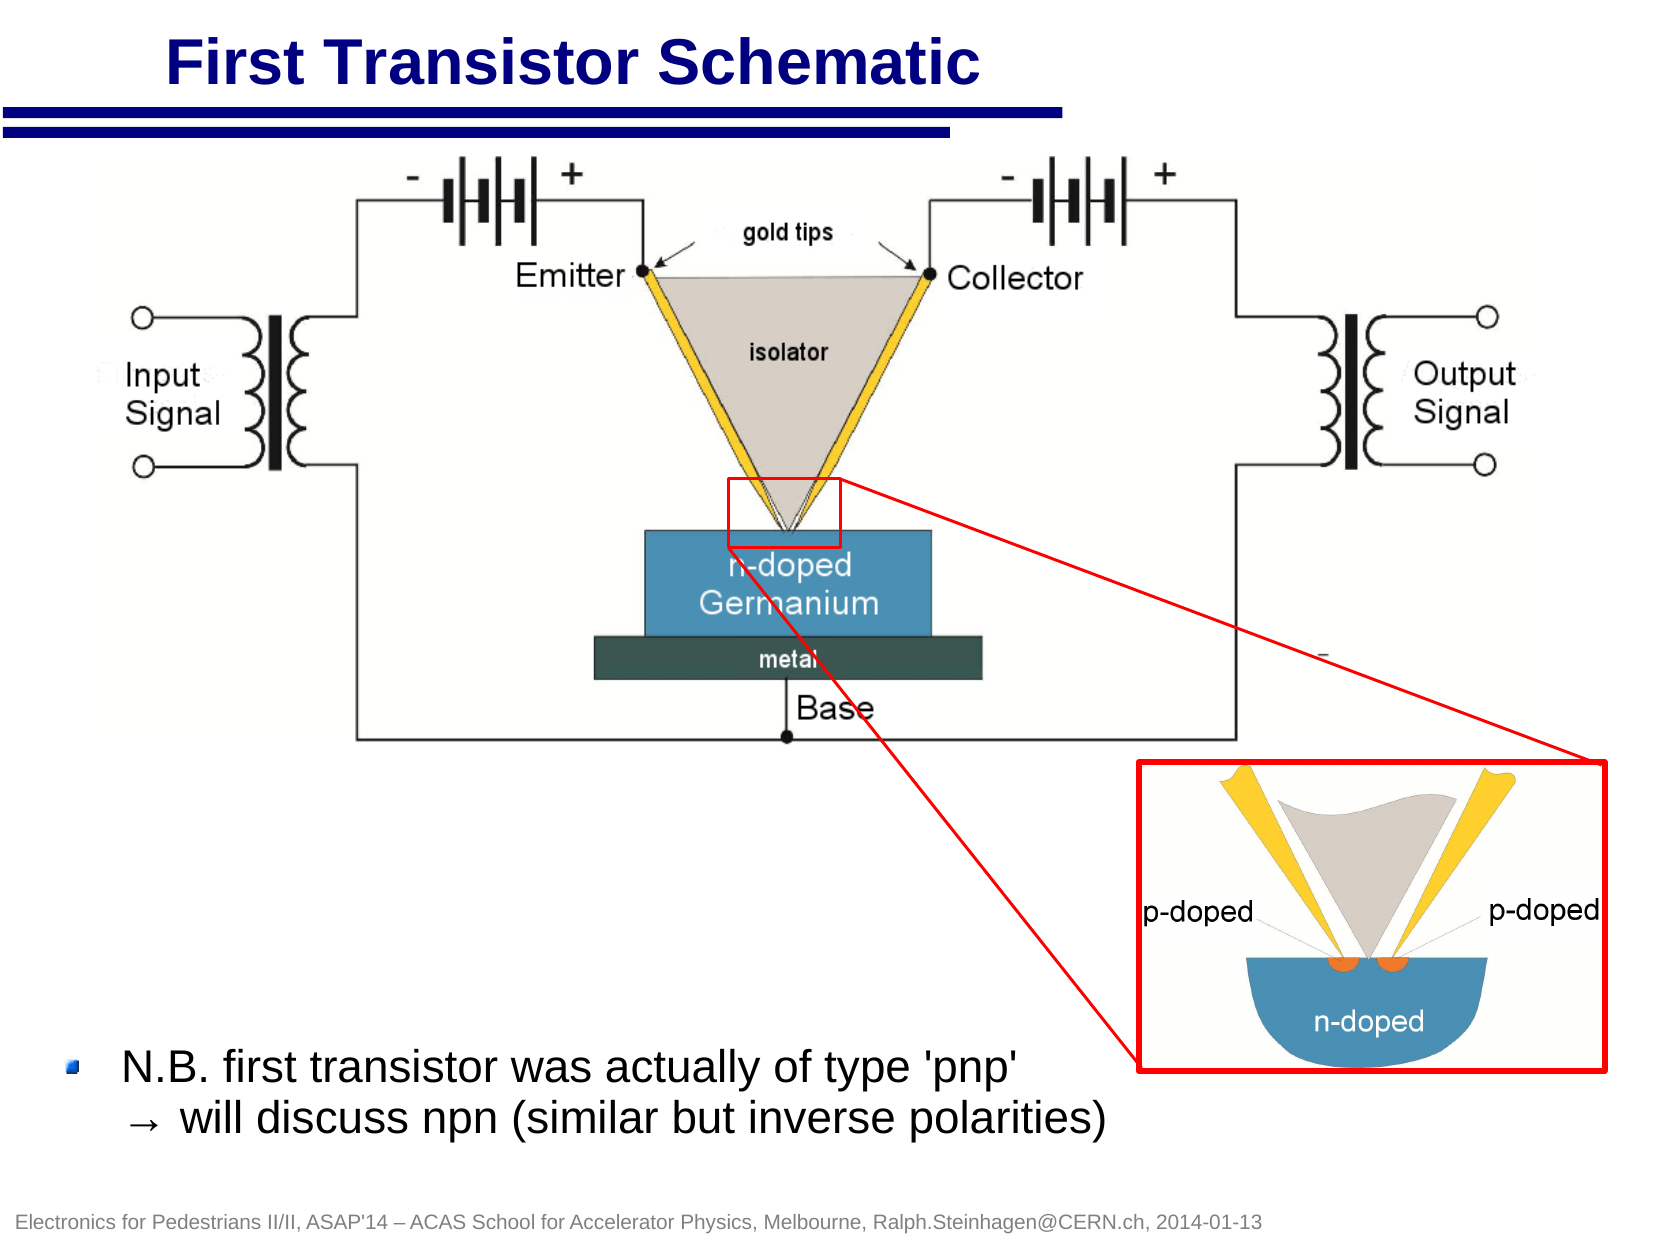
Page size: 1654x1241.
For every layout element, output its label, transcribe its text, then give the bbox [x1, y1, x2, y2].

picture [1141, 765, 1602, 1041]
picture [730, 480, 839, 546]
title First Transistor Schematic [165, 0, 1323, 124]
picture [95, 156, 1539, 747]
picture [733, 482, 1539, 747]
list N.B. first transistor was actually of type 'pnp' → will discuss npn (similar but inverse polarities) [65, 1041, 1628, 1205]
